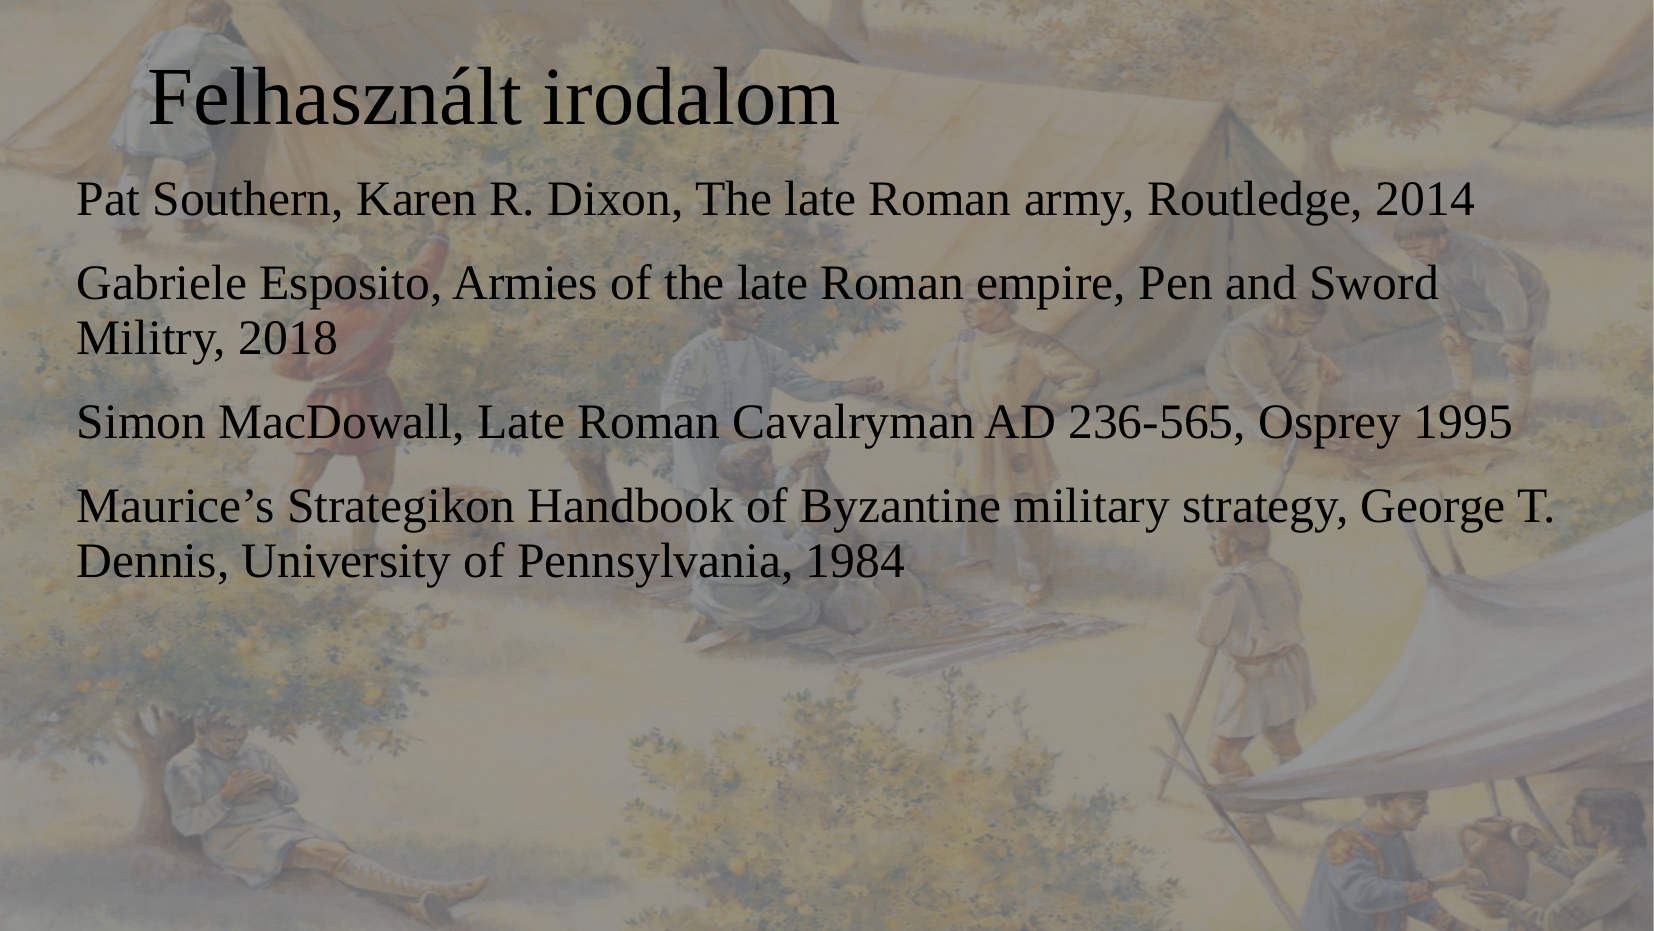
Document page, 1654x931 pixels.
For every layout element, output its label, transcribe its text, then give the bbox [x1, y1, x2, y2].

list Felhasznált irodalom Pat Southern, Karen R. Dixon, The late Roman army, Routledge, 2014 Gabriele Esposito, Armies of the late Roman empire, Pen and Sword Militry, 2018 Simon MacDowall, Late Roman Cavalryman AD 236-565, Osprey 1995 Maurice’s Strategikon Handbook of Byzantine military strategy, George T. Dennis, University of Pennsylvania, 1984 [76, 51, 1565, 591]
picture [0, 0, 1654, 931]
